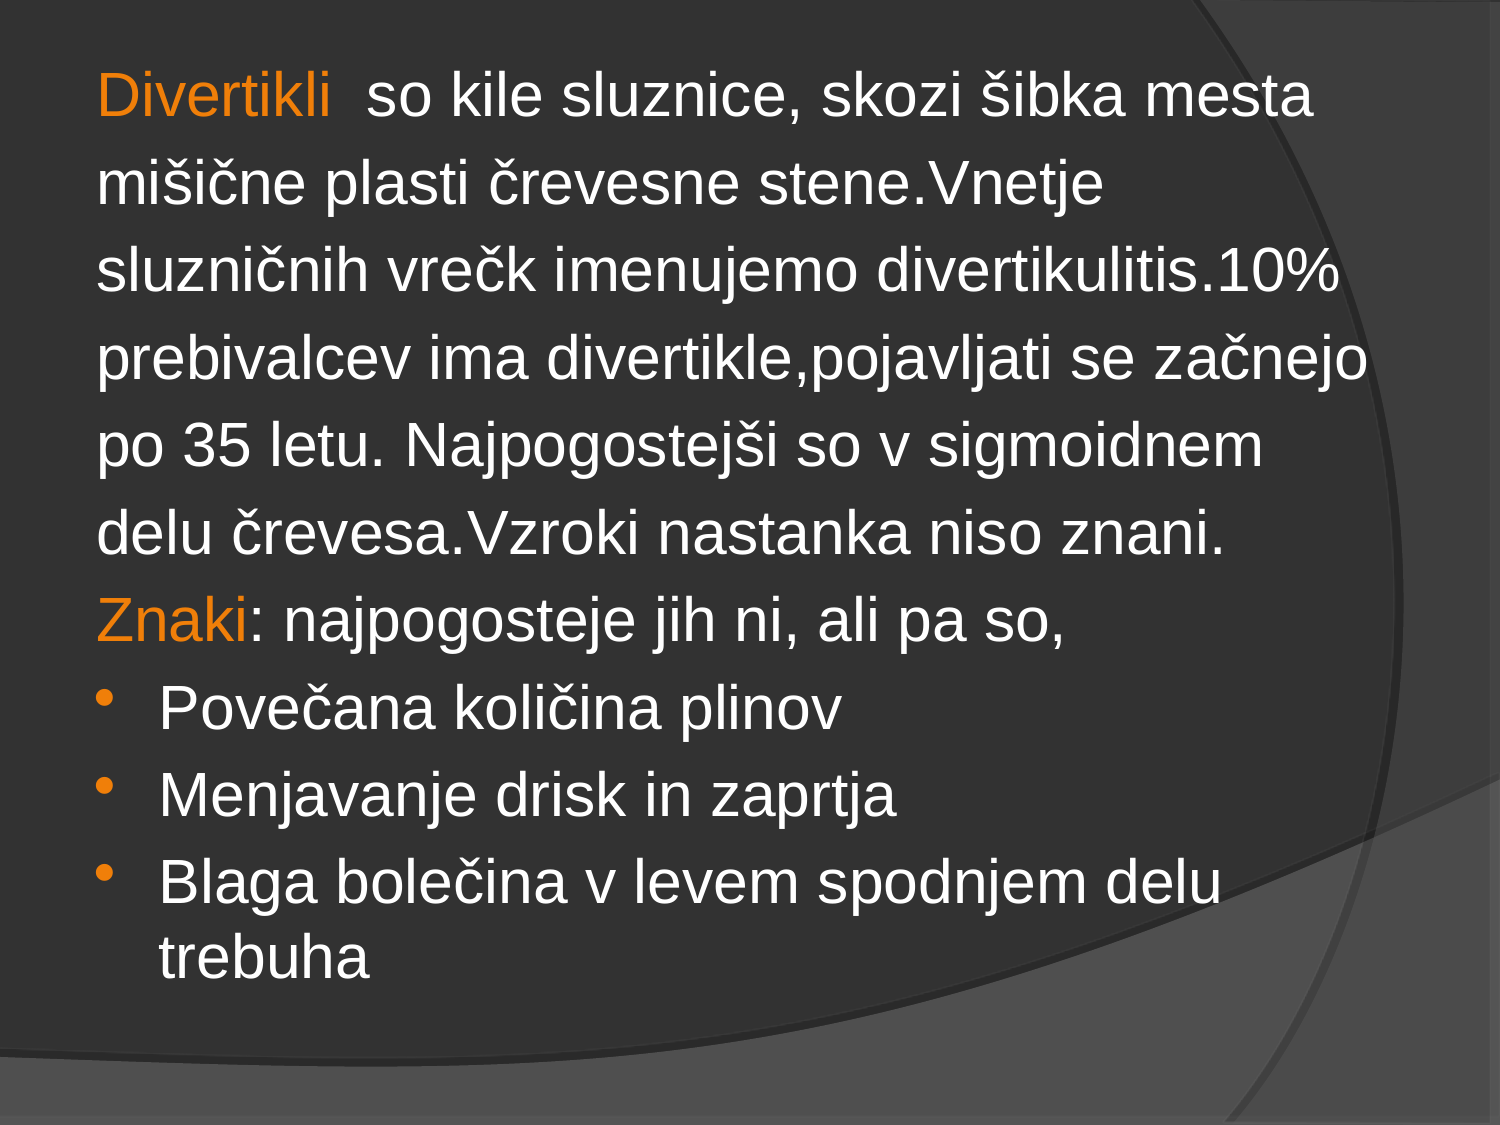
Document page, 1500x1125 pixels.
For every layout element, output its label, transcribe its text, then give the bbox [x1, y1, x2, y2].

list Divertikli so kile sluznice, skozi šibka mesta mišične plasti črevesne stene.Vnetje sluzničnih vrečk imenujemo divertikulitis.10% prebivalcev ima divertikle,pojavljati se začnejo po 35 letu. Najpogostejši so v sigmoidnem delu črevesa.Vzroki nastanka niso znani. Znaki: najpogosteje jih ni, ali pa so, Povečana količina plinov Menjavanje drisk in zaprtja Blaga bolečina v levem spodnjem delu trebuha [75, 46, 1407, 1067]
